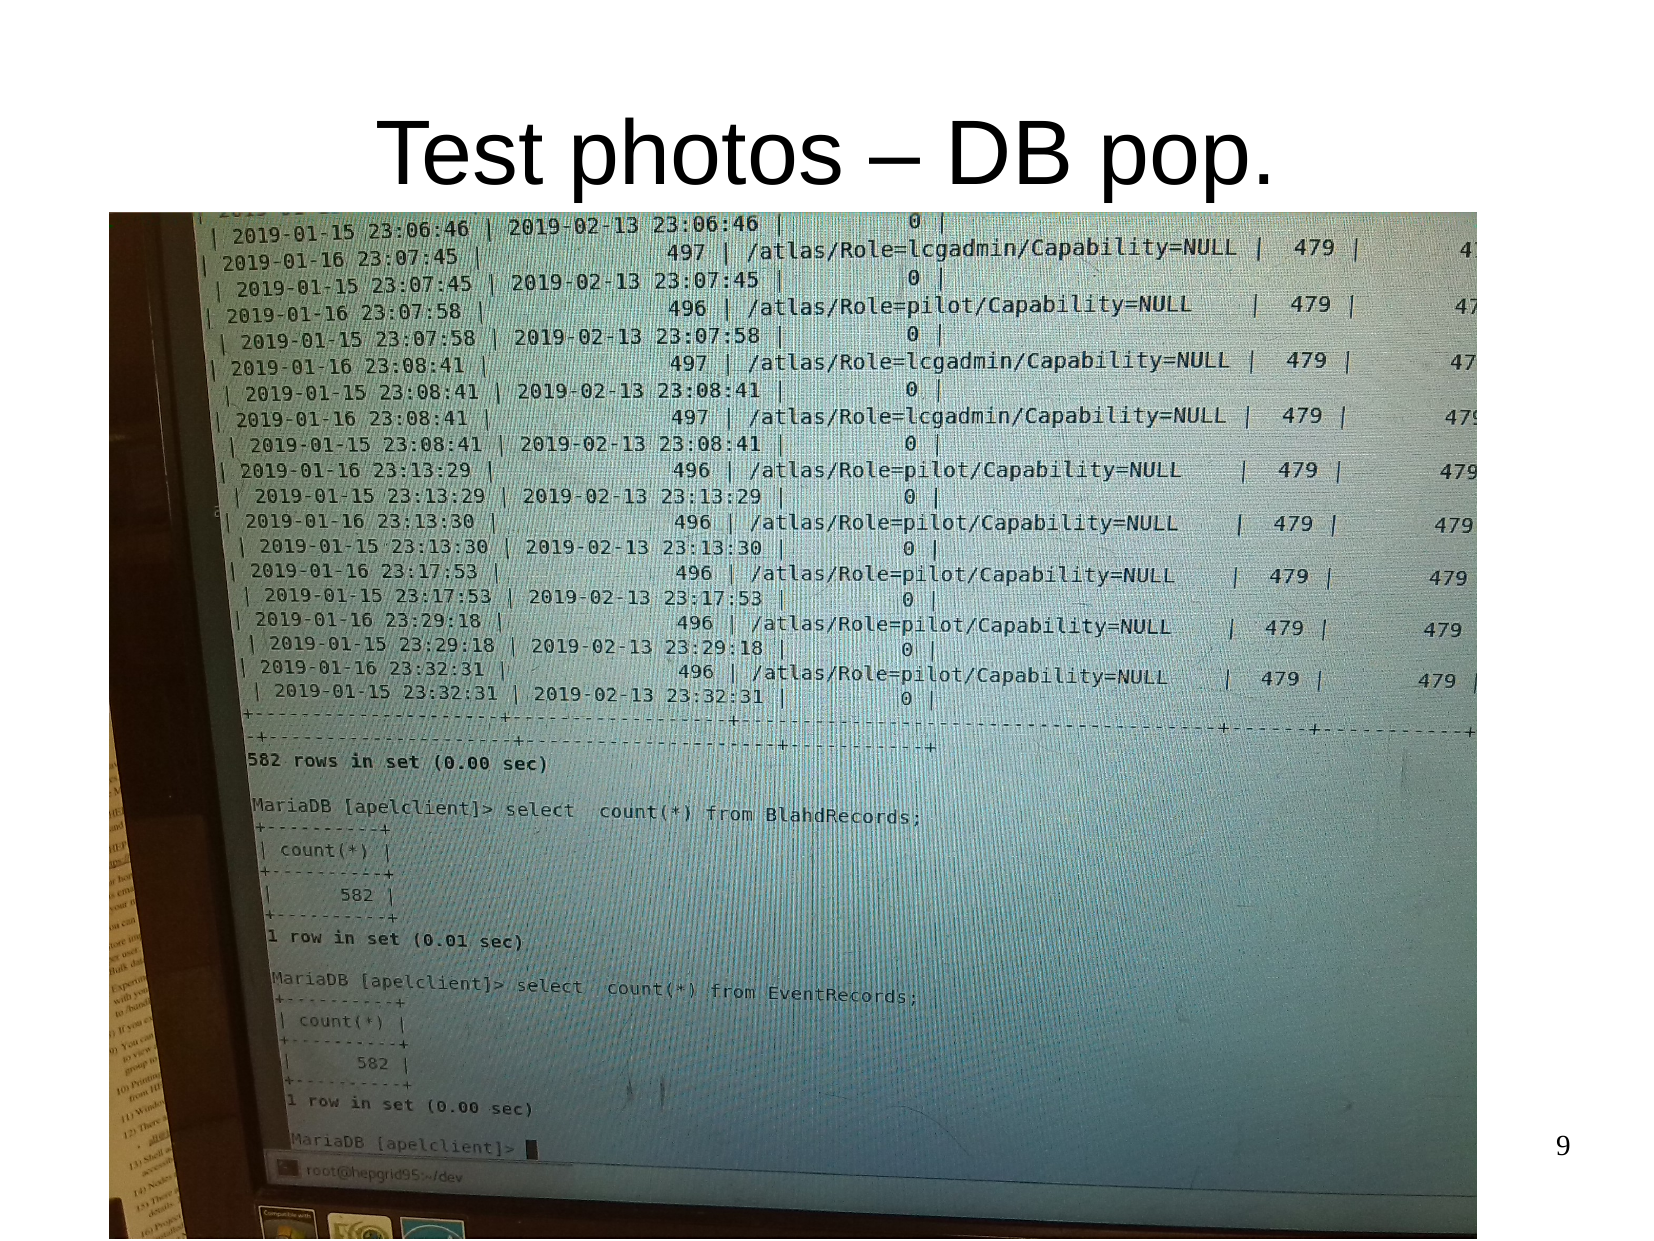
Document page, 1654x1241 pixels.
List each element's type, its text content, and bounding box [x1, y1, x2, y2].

picture [109, 212, 1477, 1239]
title Test photos – DB pop. [82, 49, 1571, 257]
